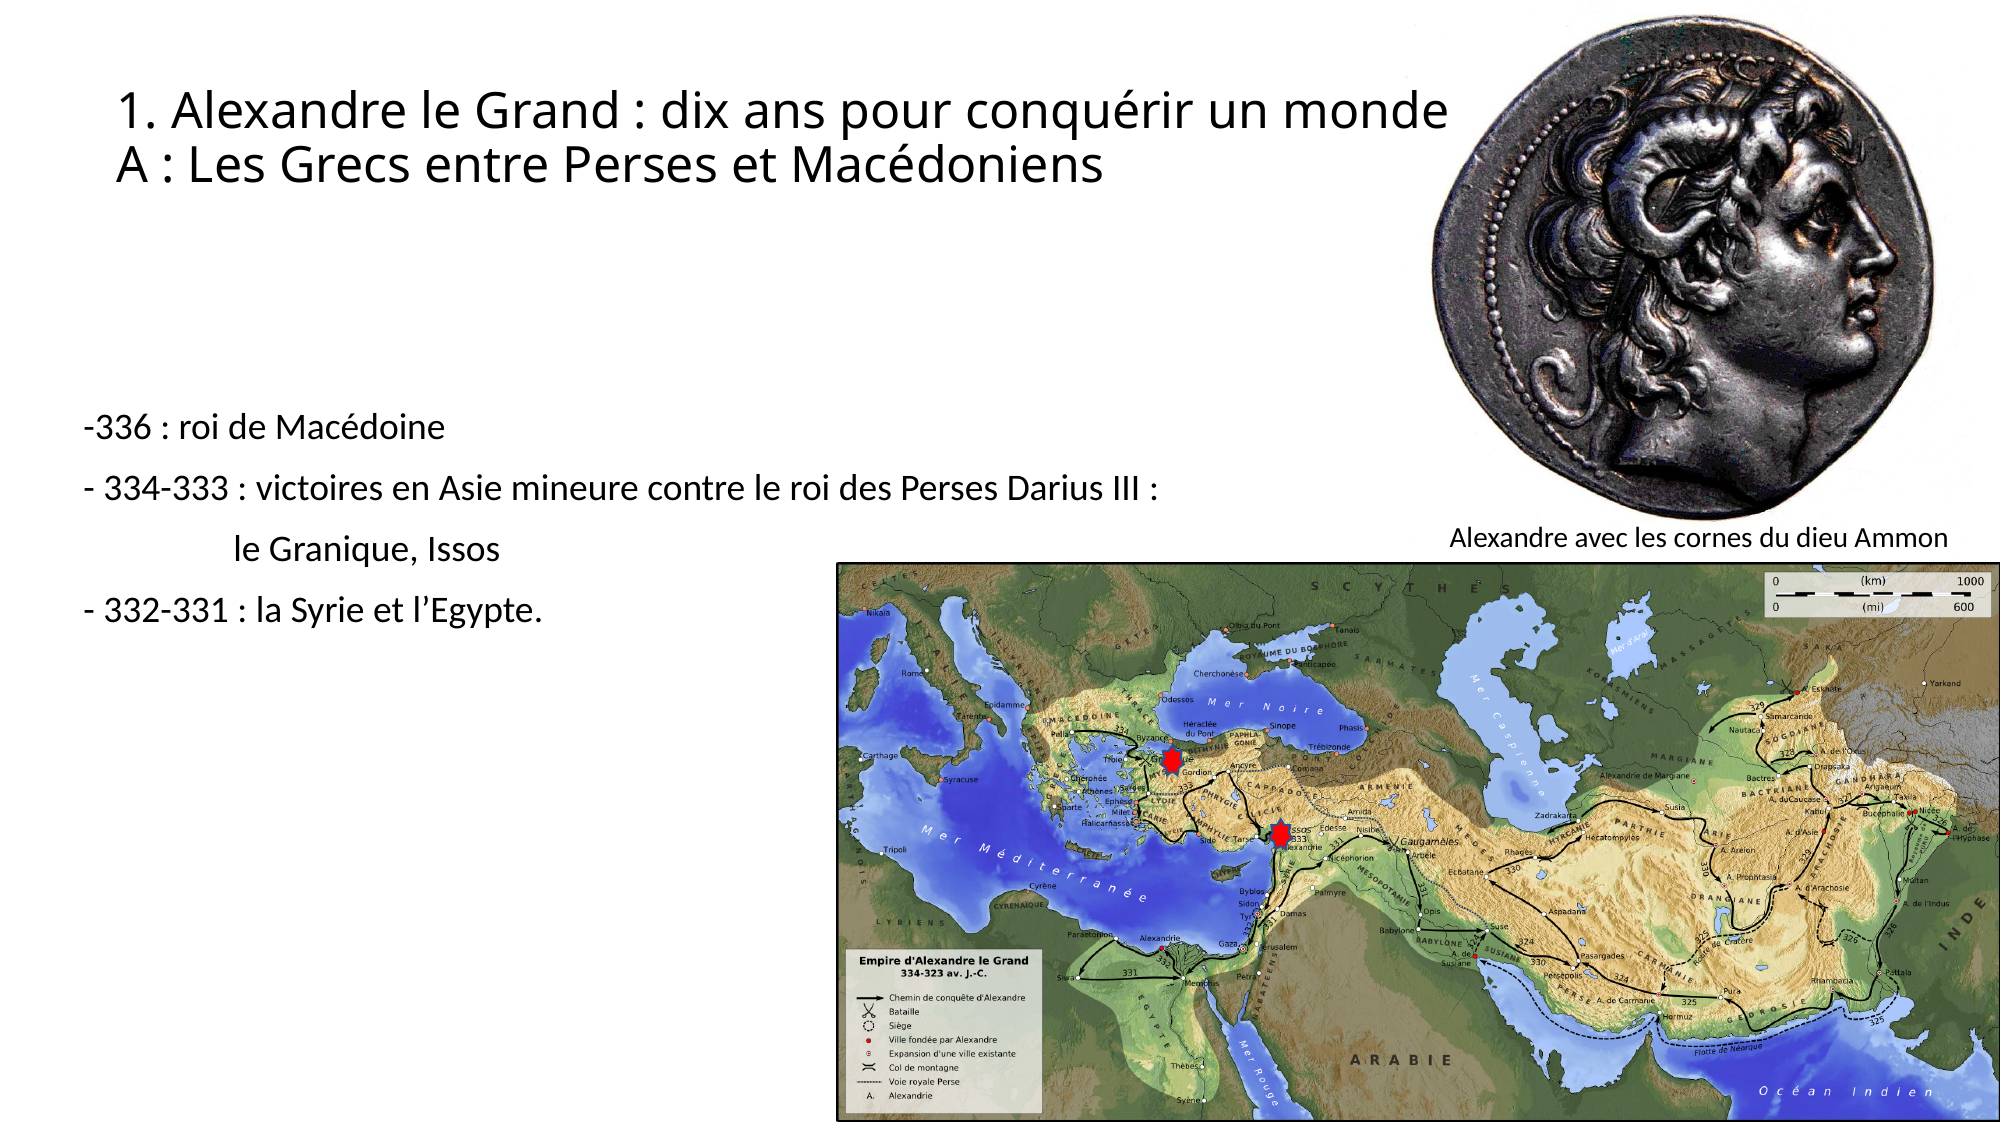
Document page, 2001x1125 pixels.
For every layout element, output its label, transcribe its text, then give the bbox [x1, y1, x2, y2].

picture [836, 563, 2000, 1122]
picture [1400, 0, 1971, 557]
text_box Alexandre avec les cornes du dieu Ammon [1434, 510, 1971, 561]
text_box [1269, 819, 1293, 850]
title 1. Alexandre le Grand : dix ans pour conquérir un monde A : Les Grecs entre Perses et Macédoniens [101, 30, 1732, 248]
text_box [1160, 744, 1184, 776]
list -336 : roi de Macédoine - 334-333 : victoires en Asie mineure contre le roi des Perses Darius III : le Granique, Issos - 332-331 : la Syrie et l’Egypte. [68, 399, 1191, 1028]
